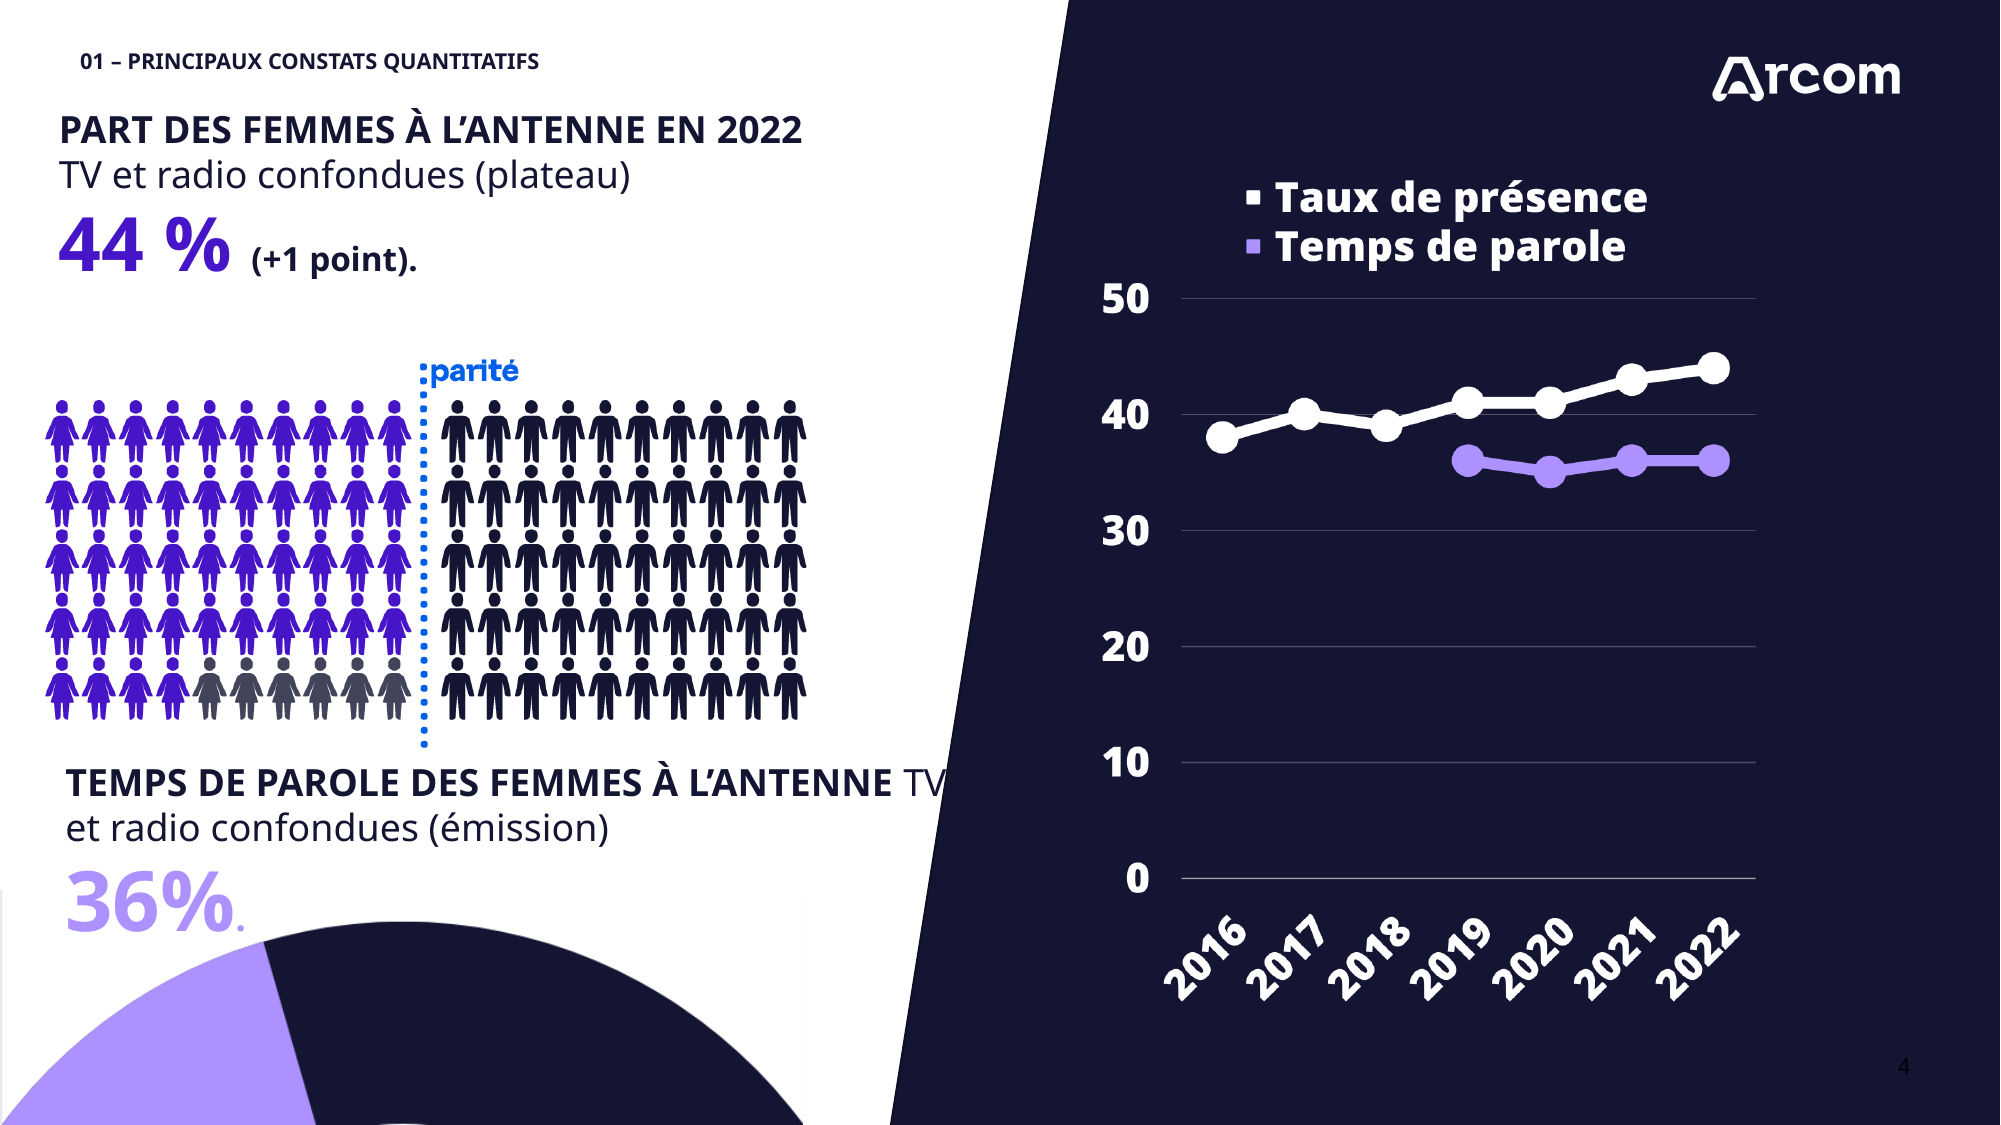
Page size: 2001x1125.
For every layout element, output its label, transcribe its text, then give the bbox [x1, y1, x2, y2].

text_box [890, 0, 2000, 1125]
picture [1689, 33, 1923, 125]
picture [1051, 137, 1804, 1078]
list PART DES FEMMES À L’ANTENNE EN 2022 TV et radio confondues (plateau) 44 % (+1 point). [59, 98, 843, 296]
picture [0, 890, 803, 1125]
picture [0, 332, 858, 752]
text_box TEMPS DE PAROLE DES FEMMES À L’ANTENNE TV et radio confondues (émission) 36%. [50, 751, 983, 956]
slide_number <numéro> [1460, 1054, 1911, 1081]
title 01 – Principaux constats quantitatifs [65, 50, 1207, 75]
